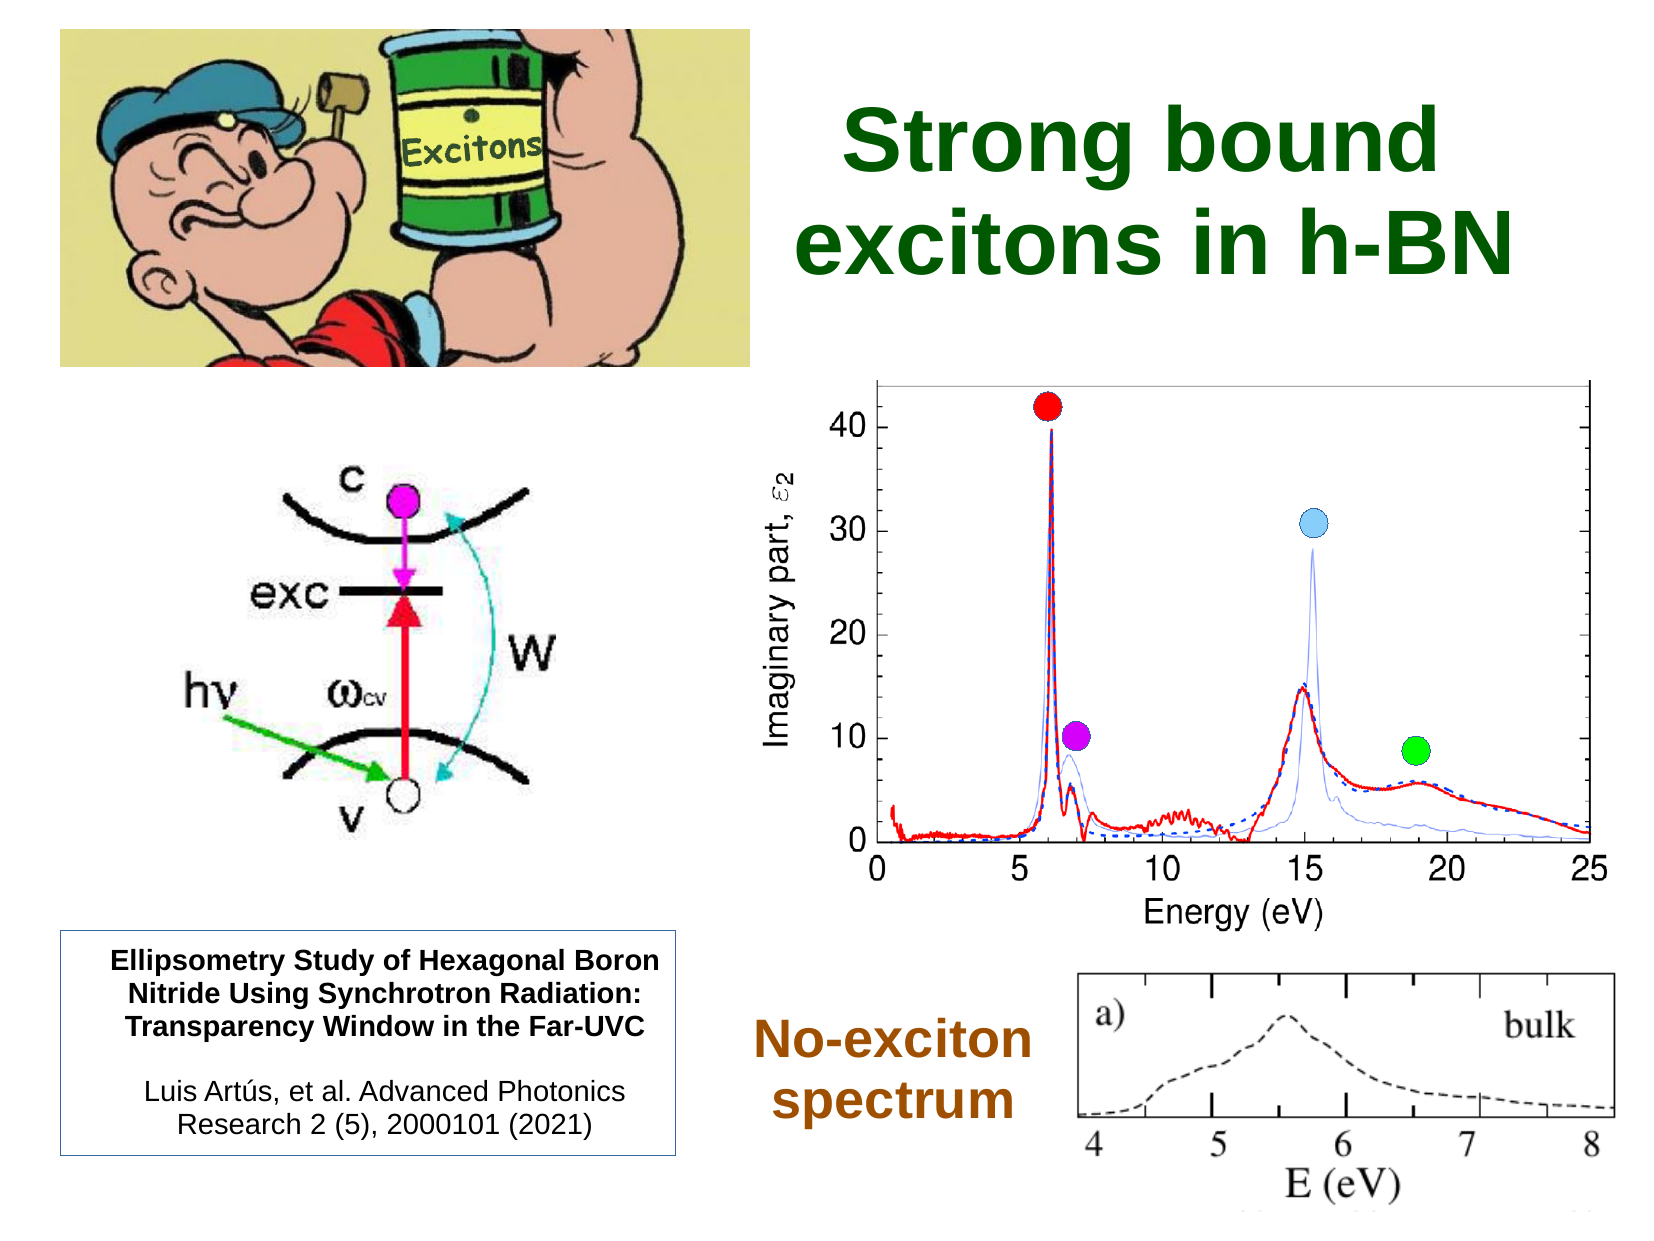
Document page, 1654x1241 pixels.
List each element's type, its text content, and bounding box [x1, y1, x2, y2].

text_box [1033, 391, 1063, 422]
picture [1065, 1124, 1619, 1212]
text_box [1401, 736, 1431, 766]
picture [60, 29, 750, 367]
text_box [1299, 508, 1329, 538]
text_box No-exciton spectrum [705, 1001, 1083, 1138]
picture [180, 464, 556, 841]
title Strong bound excitons in h-BN [750, 37, 1654, 346]
title Ellipsometry Study of Hexagonal Boron Nitride Using Synchrotron Radiation: Transparency Window in the Far‐UVC Luis Artús, et al. Advanced Photonics Research 2 (5), 2000101 (2021) [60, 930, 676, 1156]
picture [755, 380, 1621, 946]
text_box [1062, 721, 1091, 751]
picture [1065, 959, 1628, 1123]
